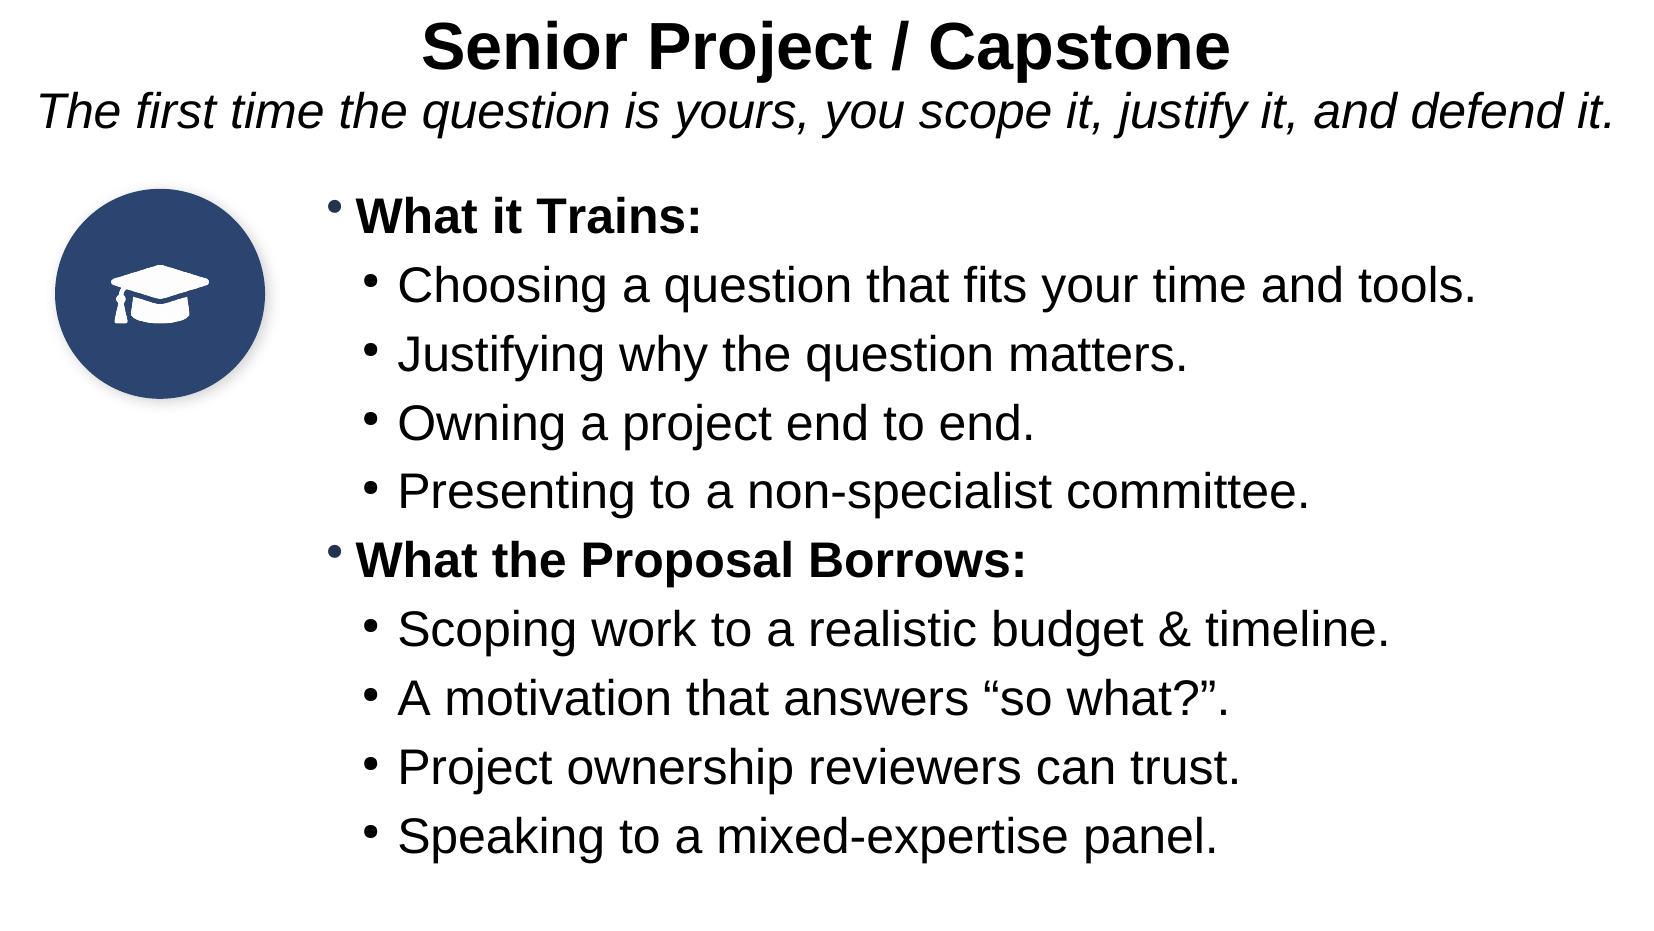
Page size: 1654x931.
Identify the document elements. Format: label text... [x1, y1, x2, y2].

picture [111, 245, 209, 343]
text_box What it Trains: Choosing a question that fits your time and tools. Justifying why the question matters. Owning a project end to end. Presenting to a non-specialist committee. What the Proposal Borrows: Scoping work to a realistic budget & timeline. A motivation that answers “so what?”. Project ownership reviewers can trust. Speaking to a mixed-expertise panel. [311, 175, 1550, 889]
text_box [55, 188, 266, 399]
title Senior Project / Capstone The first time the question is yours, you scope it, justify it, and defend it. [0, 0, 1654, 151]
